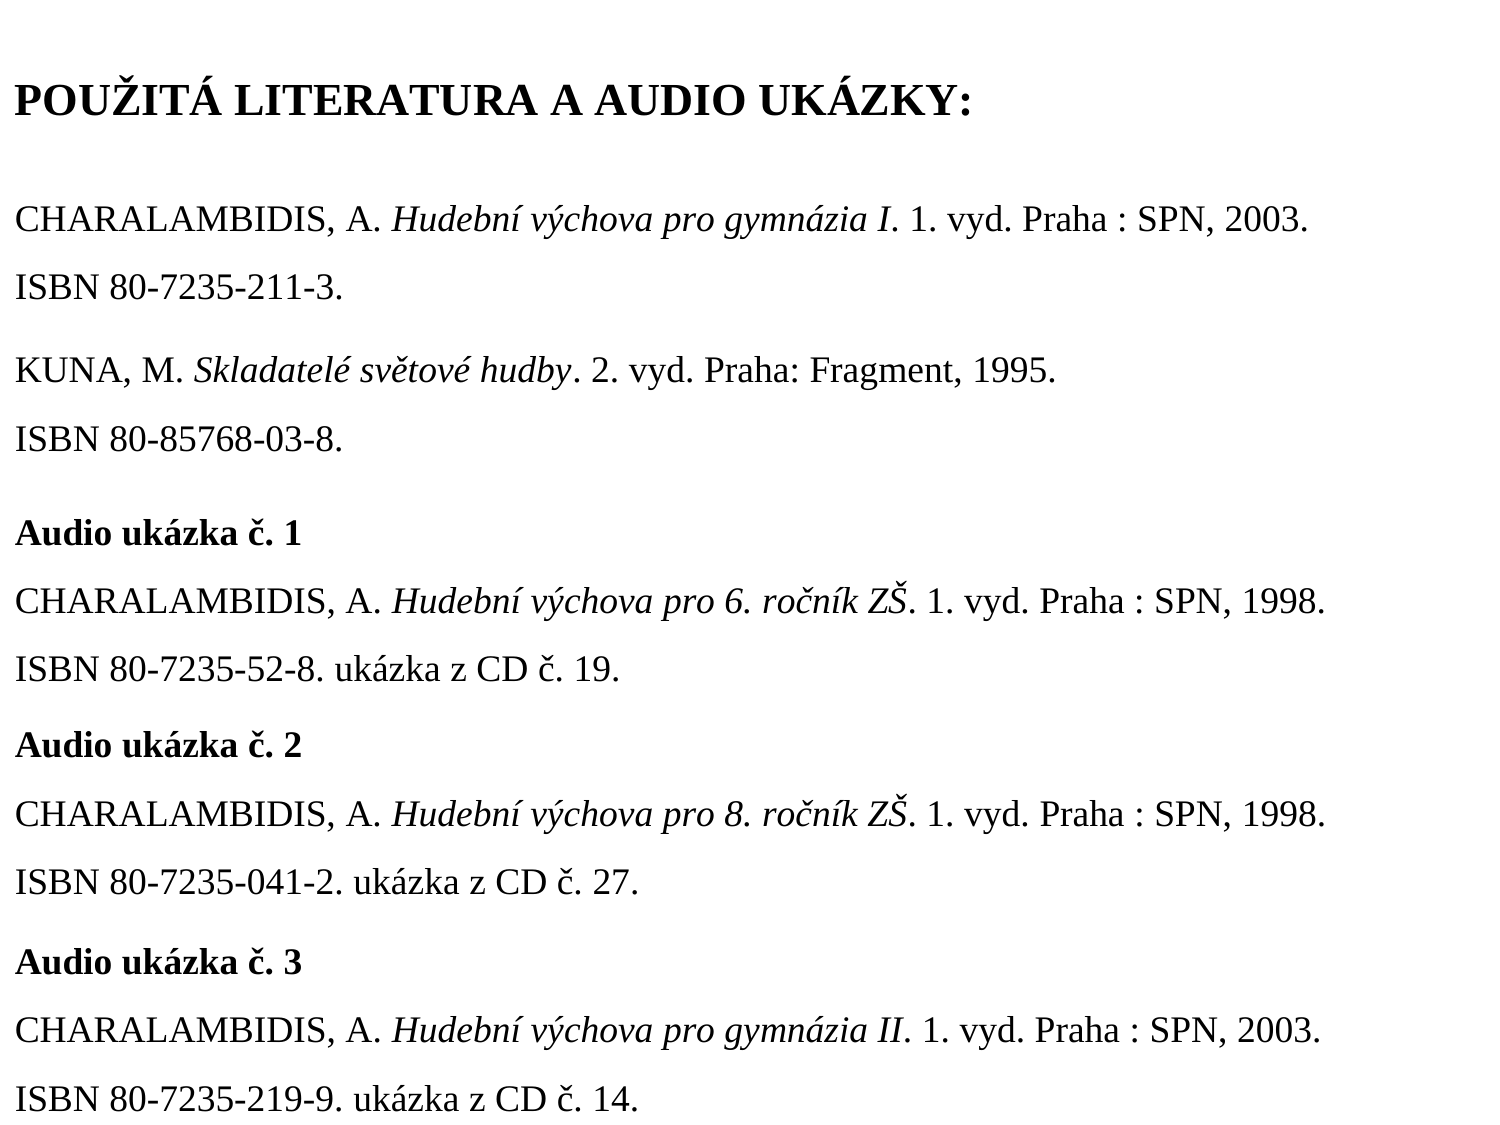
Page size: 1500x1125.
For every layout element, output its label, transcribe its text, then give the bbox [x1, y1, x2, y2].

text_box KUNA, M. Skladatelé světové hudby. 2. vyd. Praha: Fragment, 1995. ISBN 80-85768-03-8. [0, 337, 1413, 467]
text_box Audio ukázka č. 1 CHARALAMBIDIS, A. Hudební výchova pro 6. ročník ZŠ. 1. vyd. Praha : SPN, 1998. ISBN 80-7235-52-8. ukázka z CD č. 19. [0, 499, 1500, 698]
text_box Audio ukázka č. 2 CHARALAMBIDIS, A. Hudební výchova pro 8. ročník ZŠ. 1. vyd. Praha : SPN, 1998. ISBN 80-7235-041-2. ukázka z CD č. 27. [0, 712, 1475, 910]
text_box POUŽITÁ LITERATURA A AUDIO UKÁZKY: CHARALAMBIDIS, A. Hudební výchova pro gymnázia I. 1. vyd. Praha : SPN, 2003. ISBN 80-7235-211-3. [0, 62, 1475, 316]
text_box Audio ukázka č. 3 CHARALAMBIDIS, A. Hudební výchova pro gymnázia II. 1. vyd. Praha : SPN, 2003. ISBN 80-7235-219-9. ukázka z CD č. 14. [0, 929, 1500, 1125]
